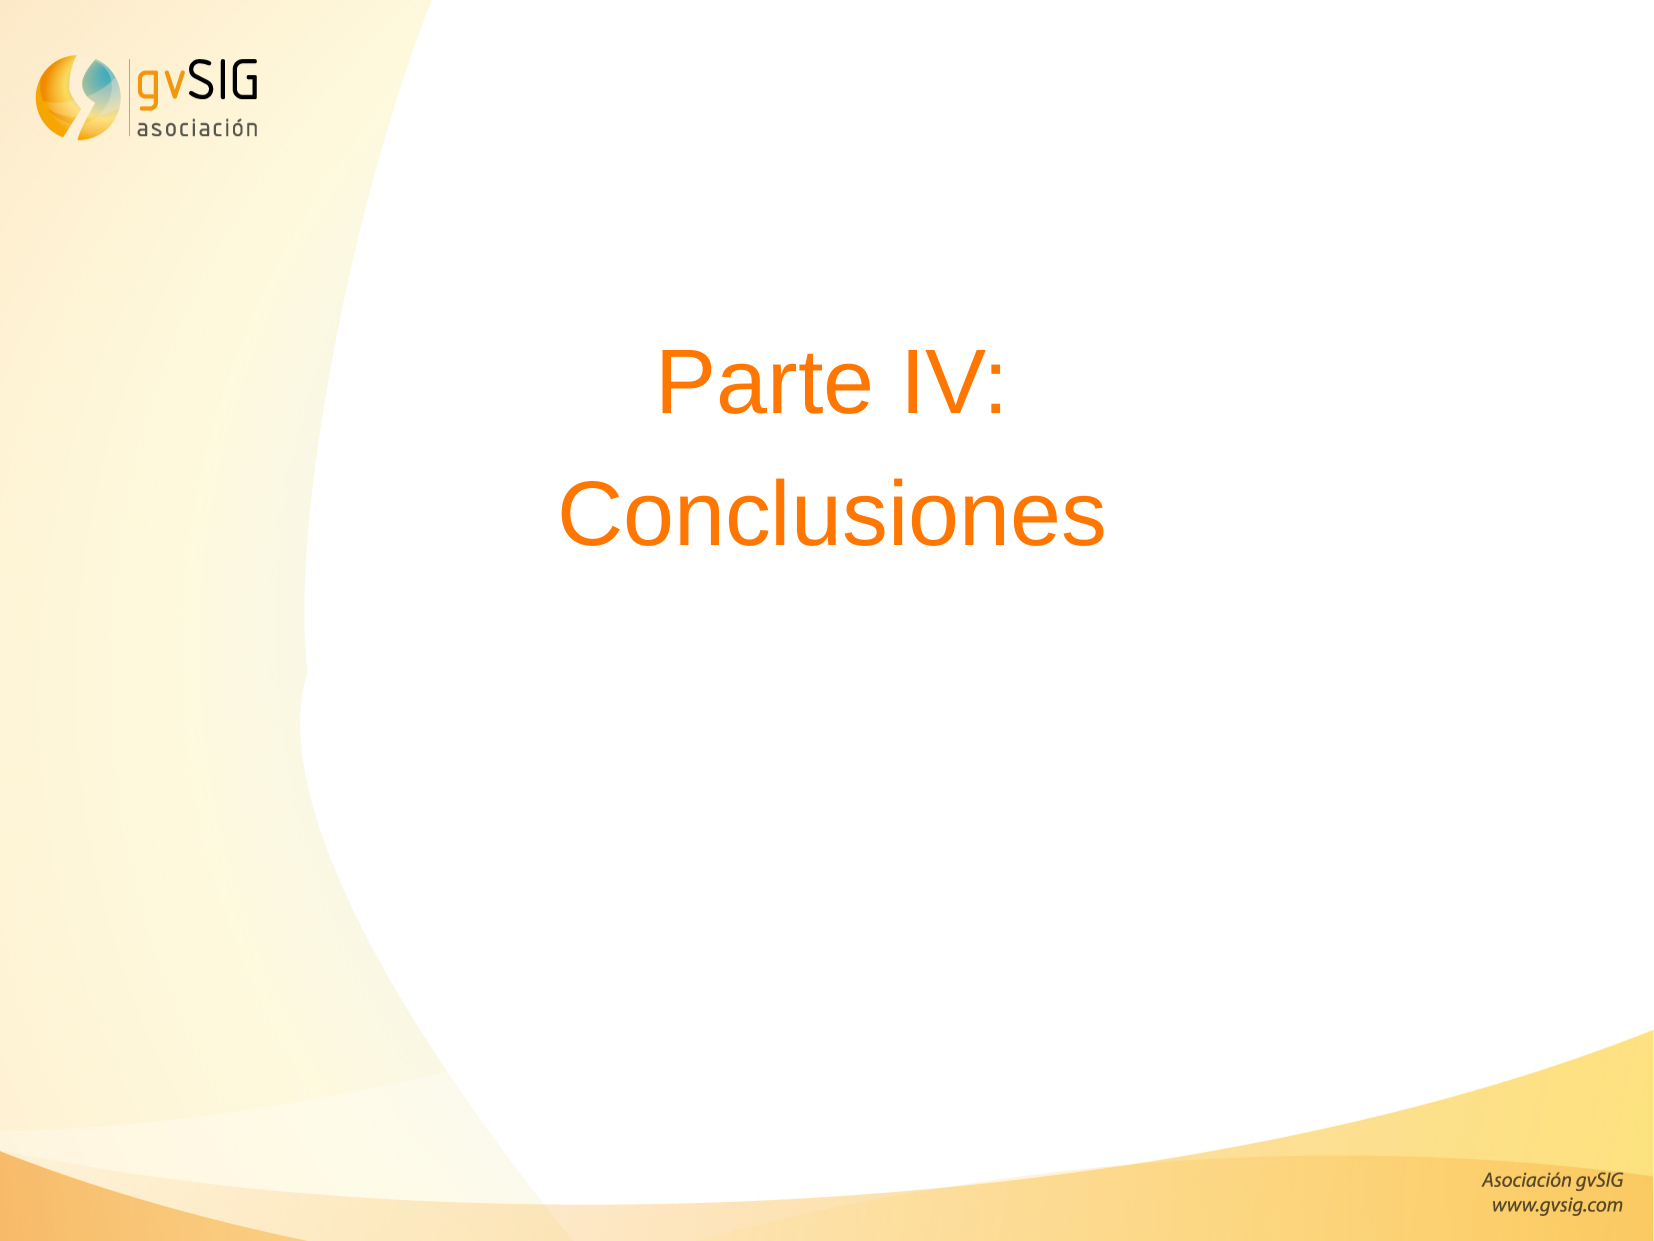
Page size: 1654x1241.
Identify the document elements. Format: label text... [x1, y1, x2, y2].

list Parte IV: Conclusiones [88, 330, 1577, 1050]
picture [0, 0, 1654, 1241]
